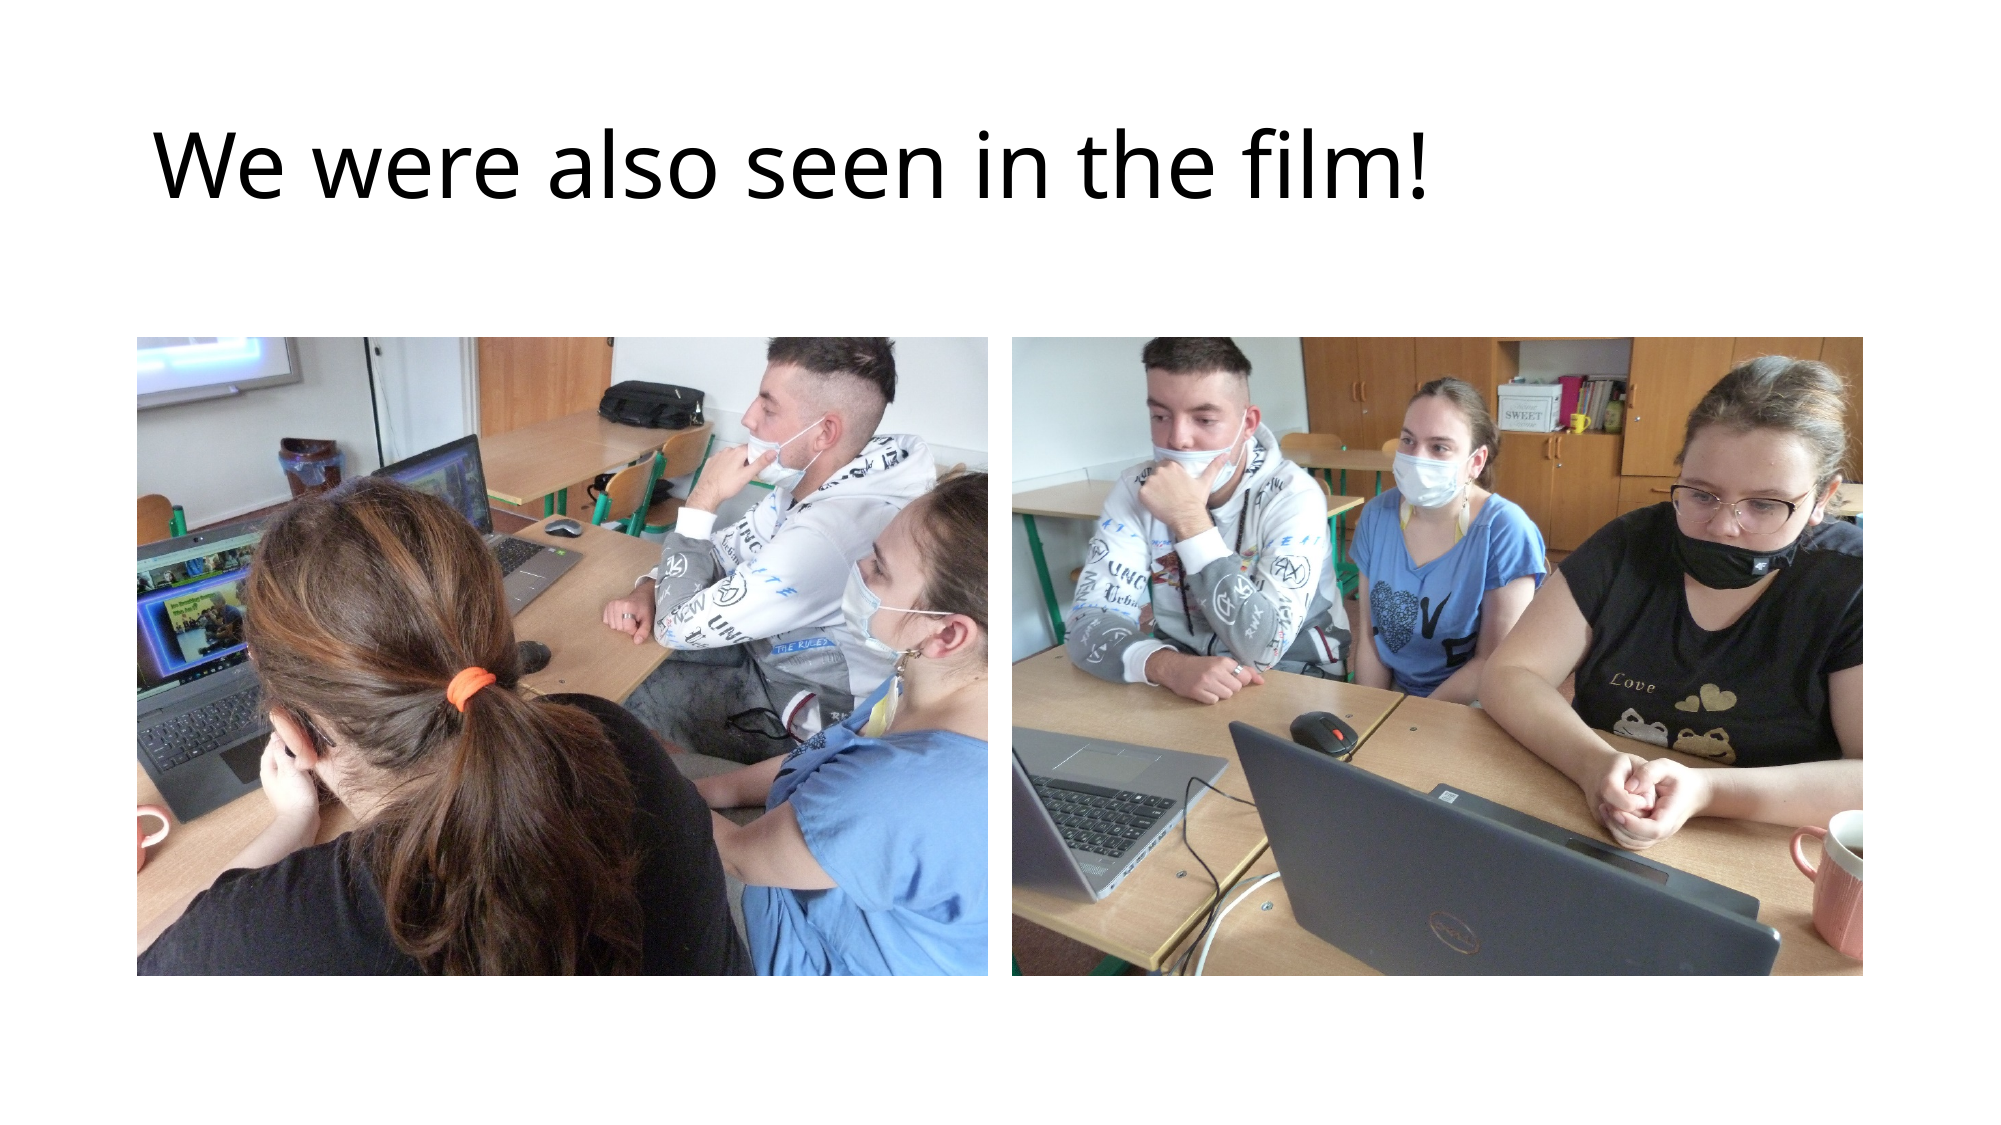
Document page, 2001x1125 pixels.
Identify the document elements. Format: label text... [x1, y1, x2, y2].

picture [137, 337, 988, 976]
title We were also seen in the film! [137, 59, 1863, 278]
picture [1012, 337, 1863, 976]
